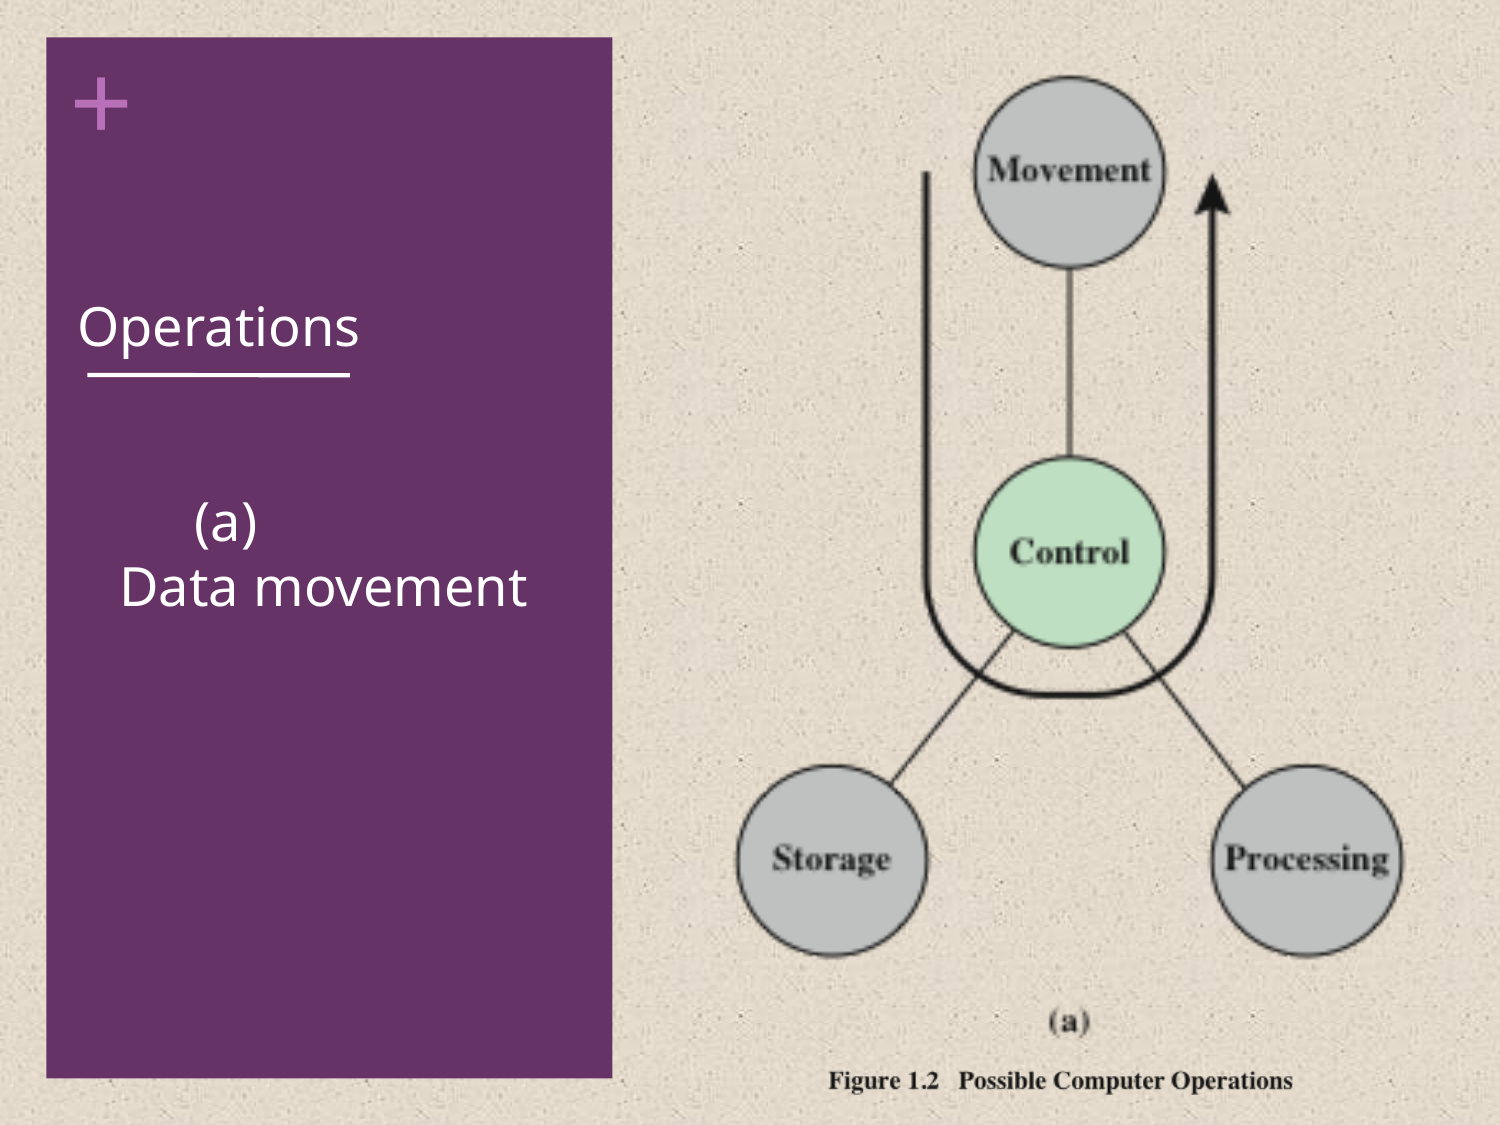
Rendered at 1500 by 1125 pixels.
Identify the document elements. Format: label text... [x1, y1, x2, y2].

title Operations (a) Data movement [62, 275, 597, 625]
picture [0, 0, 1500, 1125]
